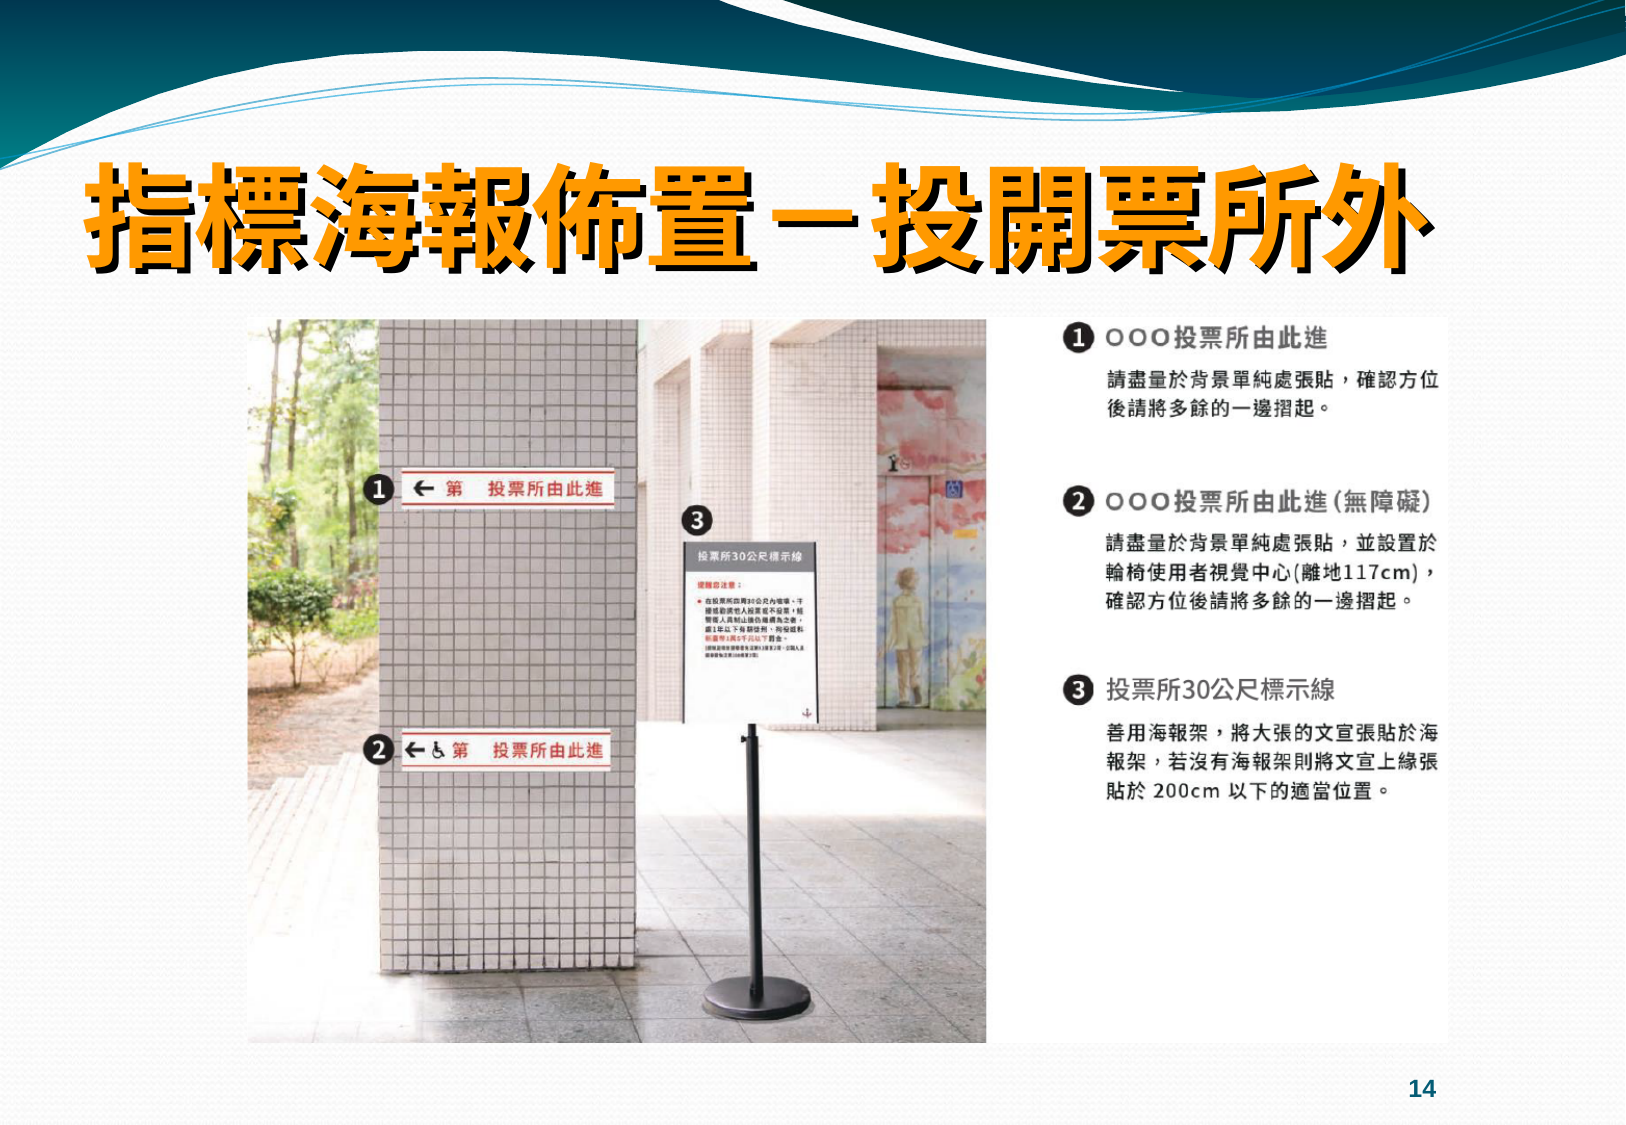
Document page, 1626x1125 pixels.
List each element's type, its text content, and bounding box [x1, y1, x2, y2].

picture [247, 317, 1448, 1043]
text_box 14 [1408, 1042, 1544, 1103]
title 指標海報佈置－投開票所外 [81, 115, 1544, 304]
